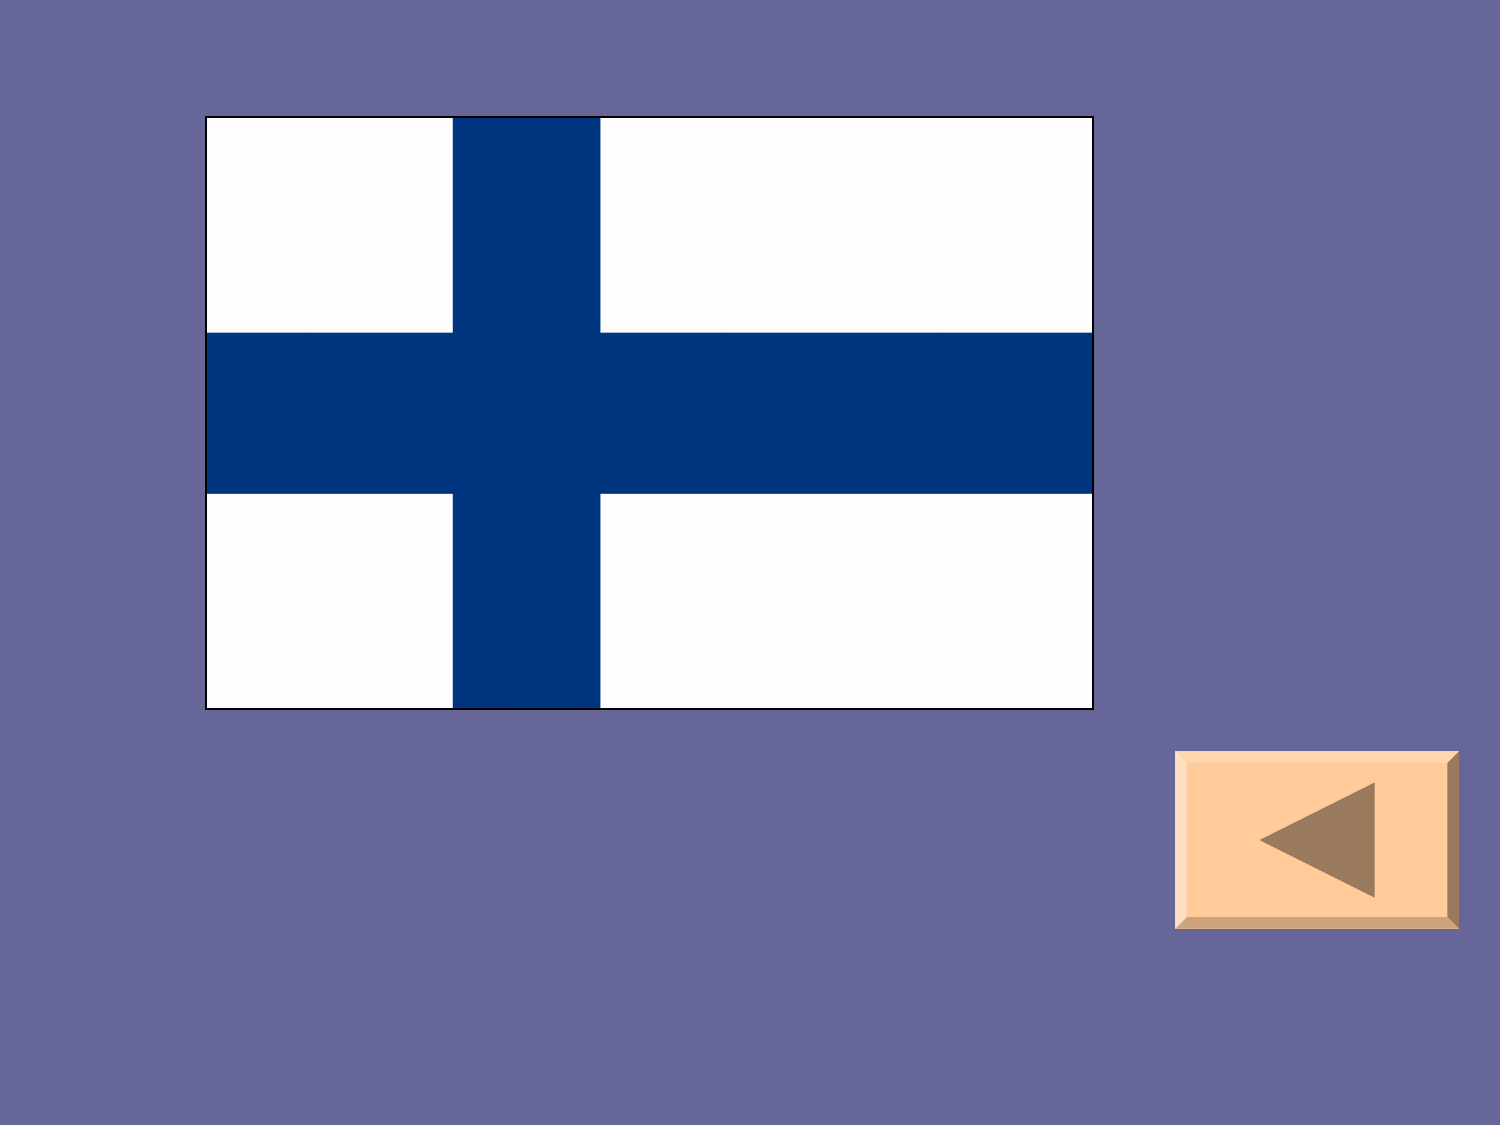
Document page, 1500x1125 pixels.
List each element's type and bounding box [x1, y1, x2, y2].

text_box [1176, 751, 1459, 929]
picture [206, 117, 1093, 709]
